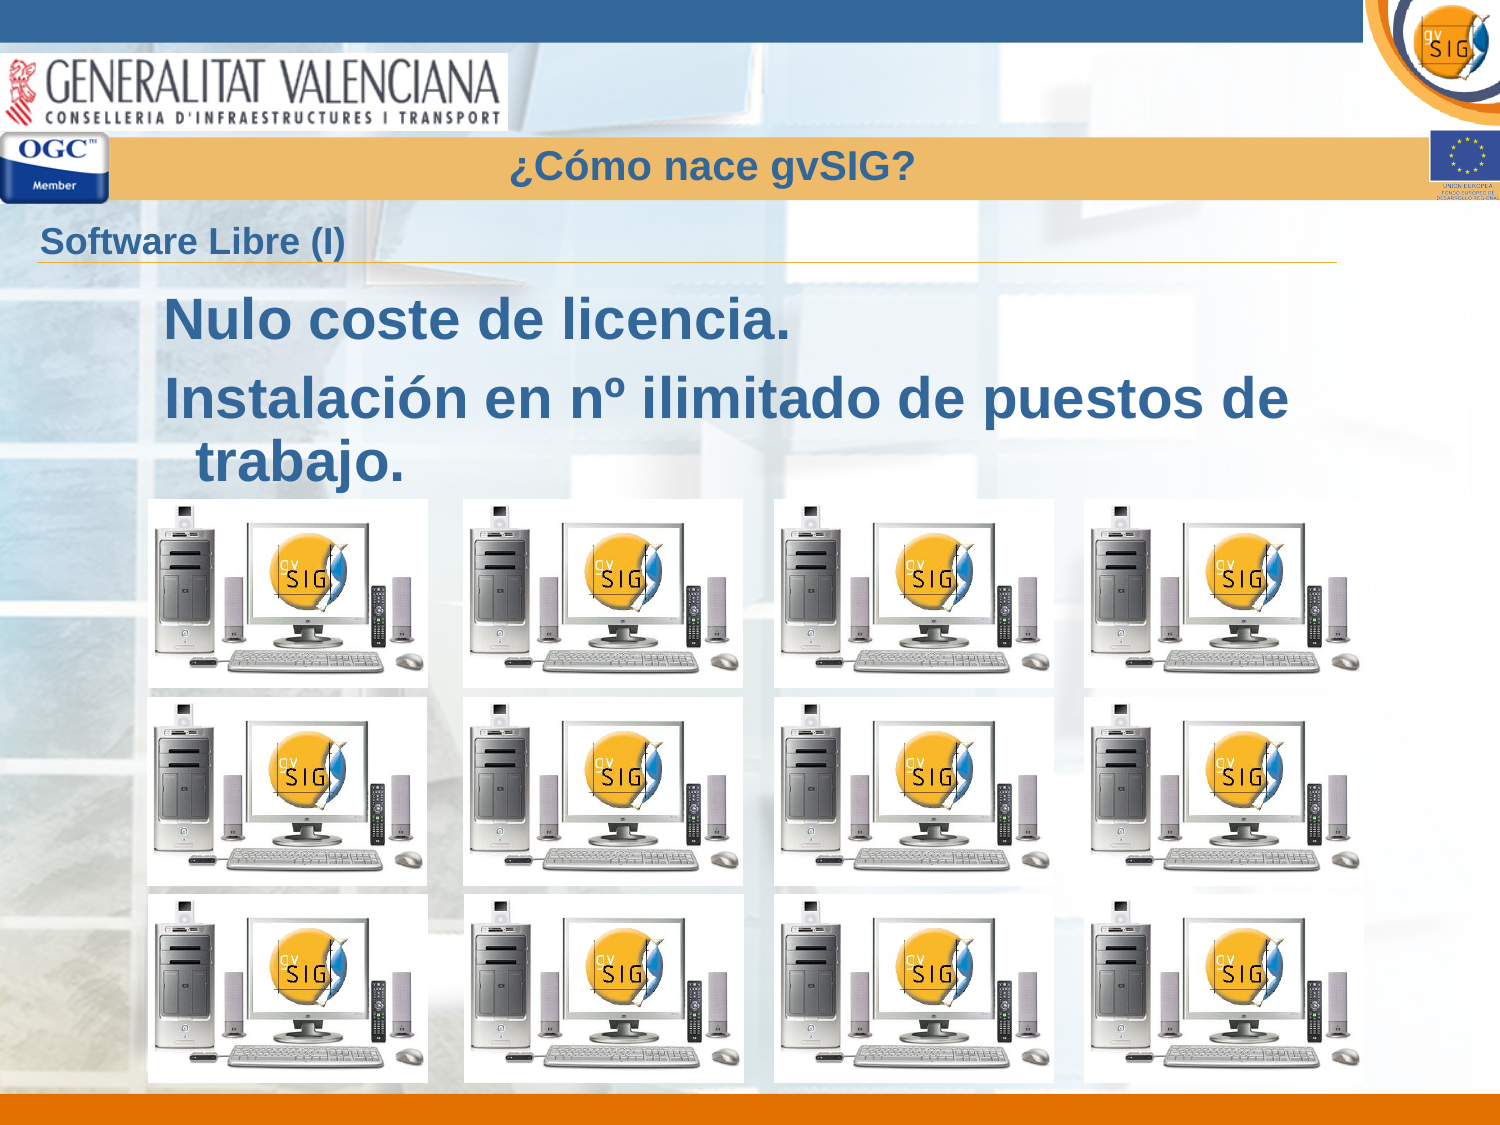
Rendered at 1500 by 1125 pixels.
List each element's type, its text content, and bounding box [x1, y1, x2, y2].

picture [148, 894, 428, 1083]
picture [147, 697, 427, 886]
picture [774, 697, 1054, 886]
picture [774, 894, 1054, 1083]
picture [463, 697, 743, 886]
picture [0, 132, 109, 137]
list Nulo coste de licencia. Instalación en nº ilimitado de puestos de trabajo. [53, 278, 1425, 1038]
picture [463, 499, 743, 688]
picture [774, 499, 1054, 688]
picture [148, 499, 428, 688]
picture [1363, 0, 1500, 127]
picture [464, 894, 744, 1083]
text_box Software Libre (I) [25, 209, 946, 271]
picture [1084, 499, 1364, 688]
text_box ¿Cómo nace gvSIG? [0, 137, 1426, 205]
picture [1084, 894, 1364, 1083]
picture [1429, 129, 1500, 200]
picture [1084, 697, 1364, 886]
picture [0, 53, 508, 131]
